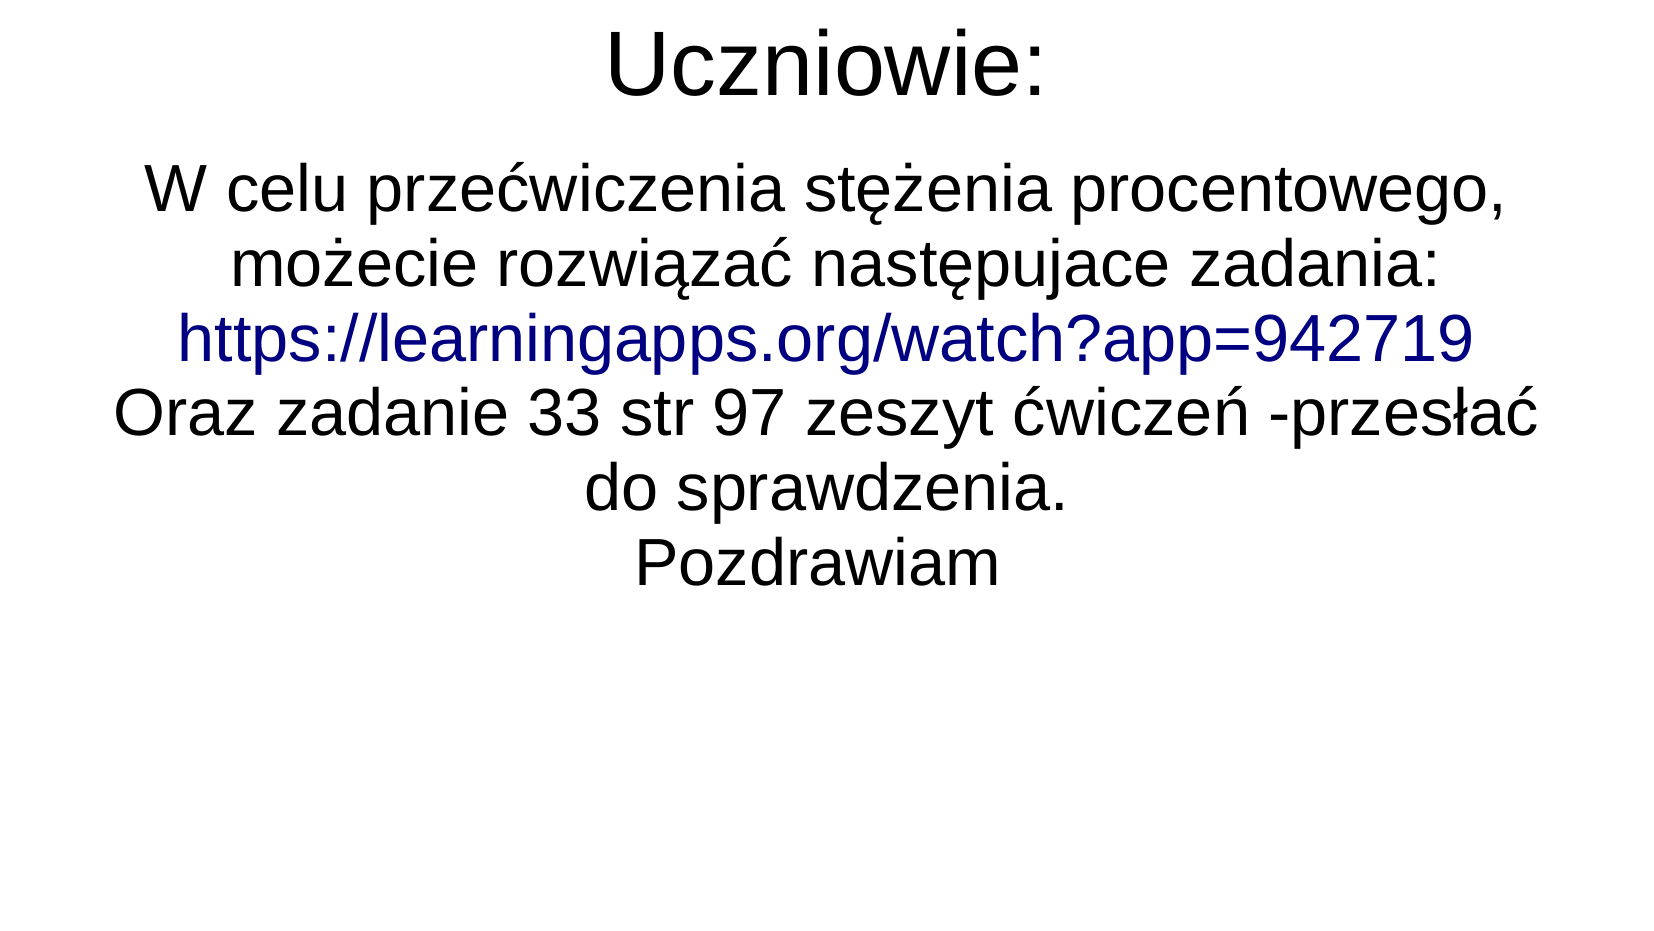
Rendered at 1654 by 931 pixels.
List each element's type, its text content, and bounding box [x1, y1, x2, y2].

subtitle W celu przećwiczenia stężenia procentowego, możecie rozwiązać następujace zadania: https://learningapps.org/watch?app=942719 Oraz zadanie 33 str 97 zeszyt ćwiczeń -przesłać do sprawdzenia. Pozdrawiam [82, 150, 1571, 824]
title Uczniowie: [82, 12, 1571, 150]
